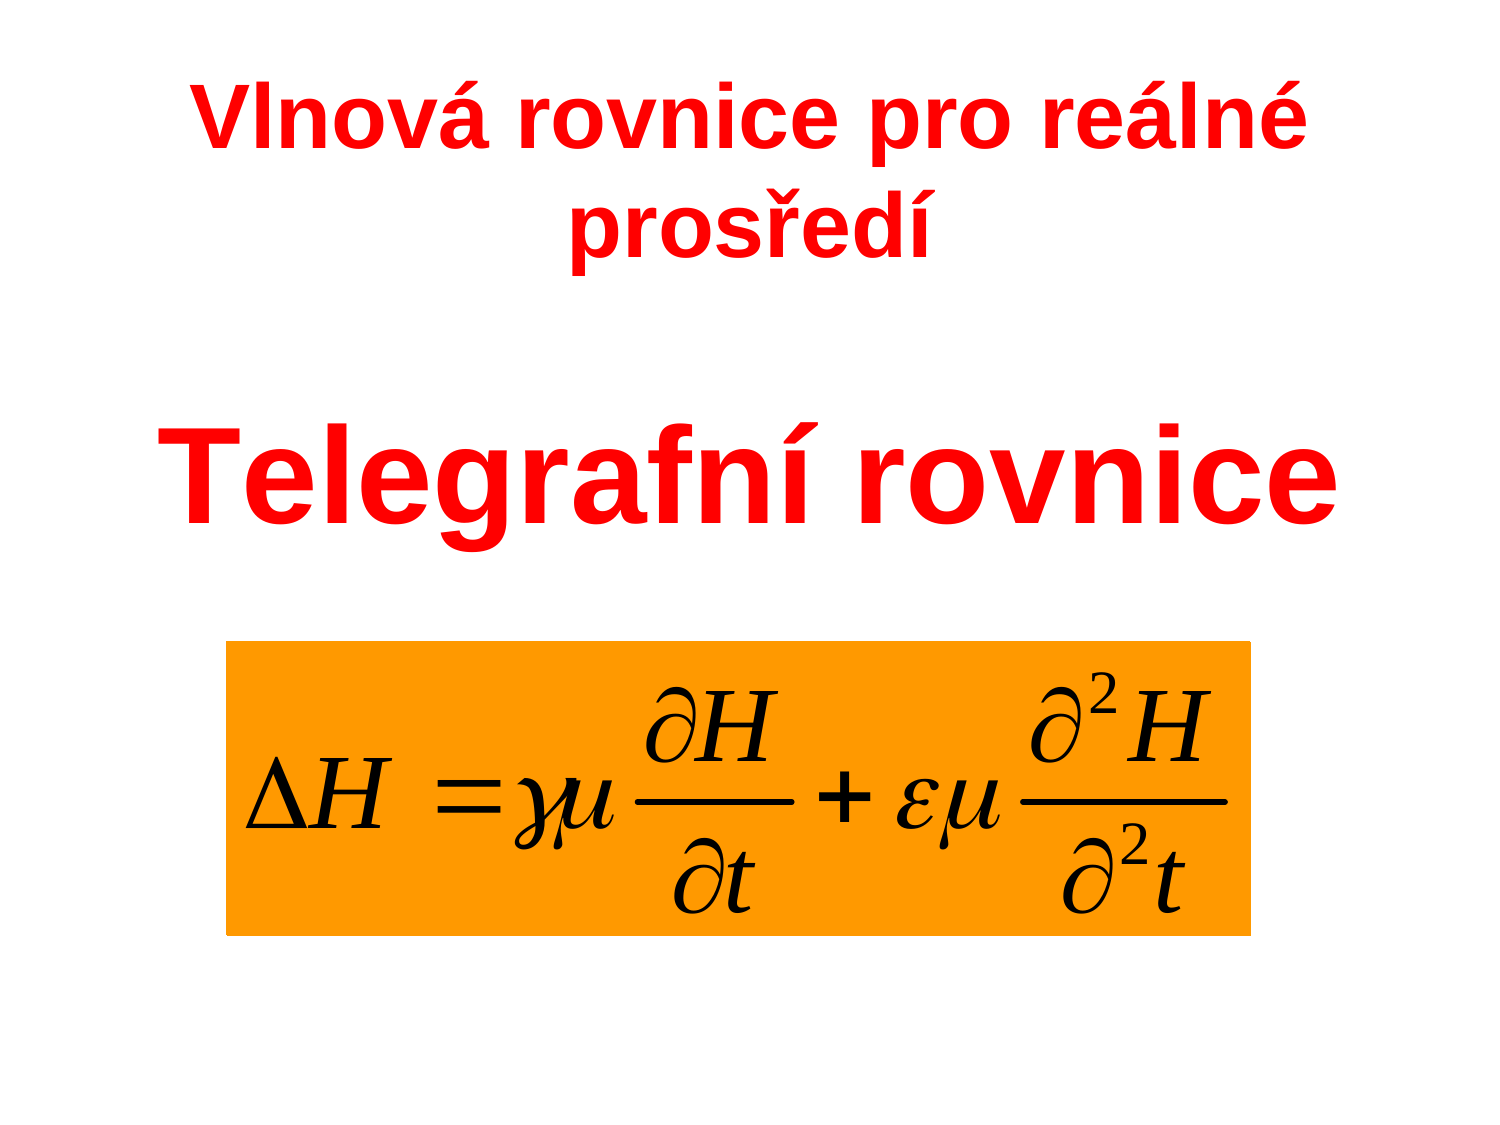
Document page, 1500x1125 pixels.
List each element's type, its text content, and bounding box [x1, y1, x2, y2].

title Vlnová rovnice pro reálné prosředí Telegrafní rovnice [75, 45, 1426, 563]
chart [218, 633, 1258, 941]
